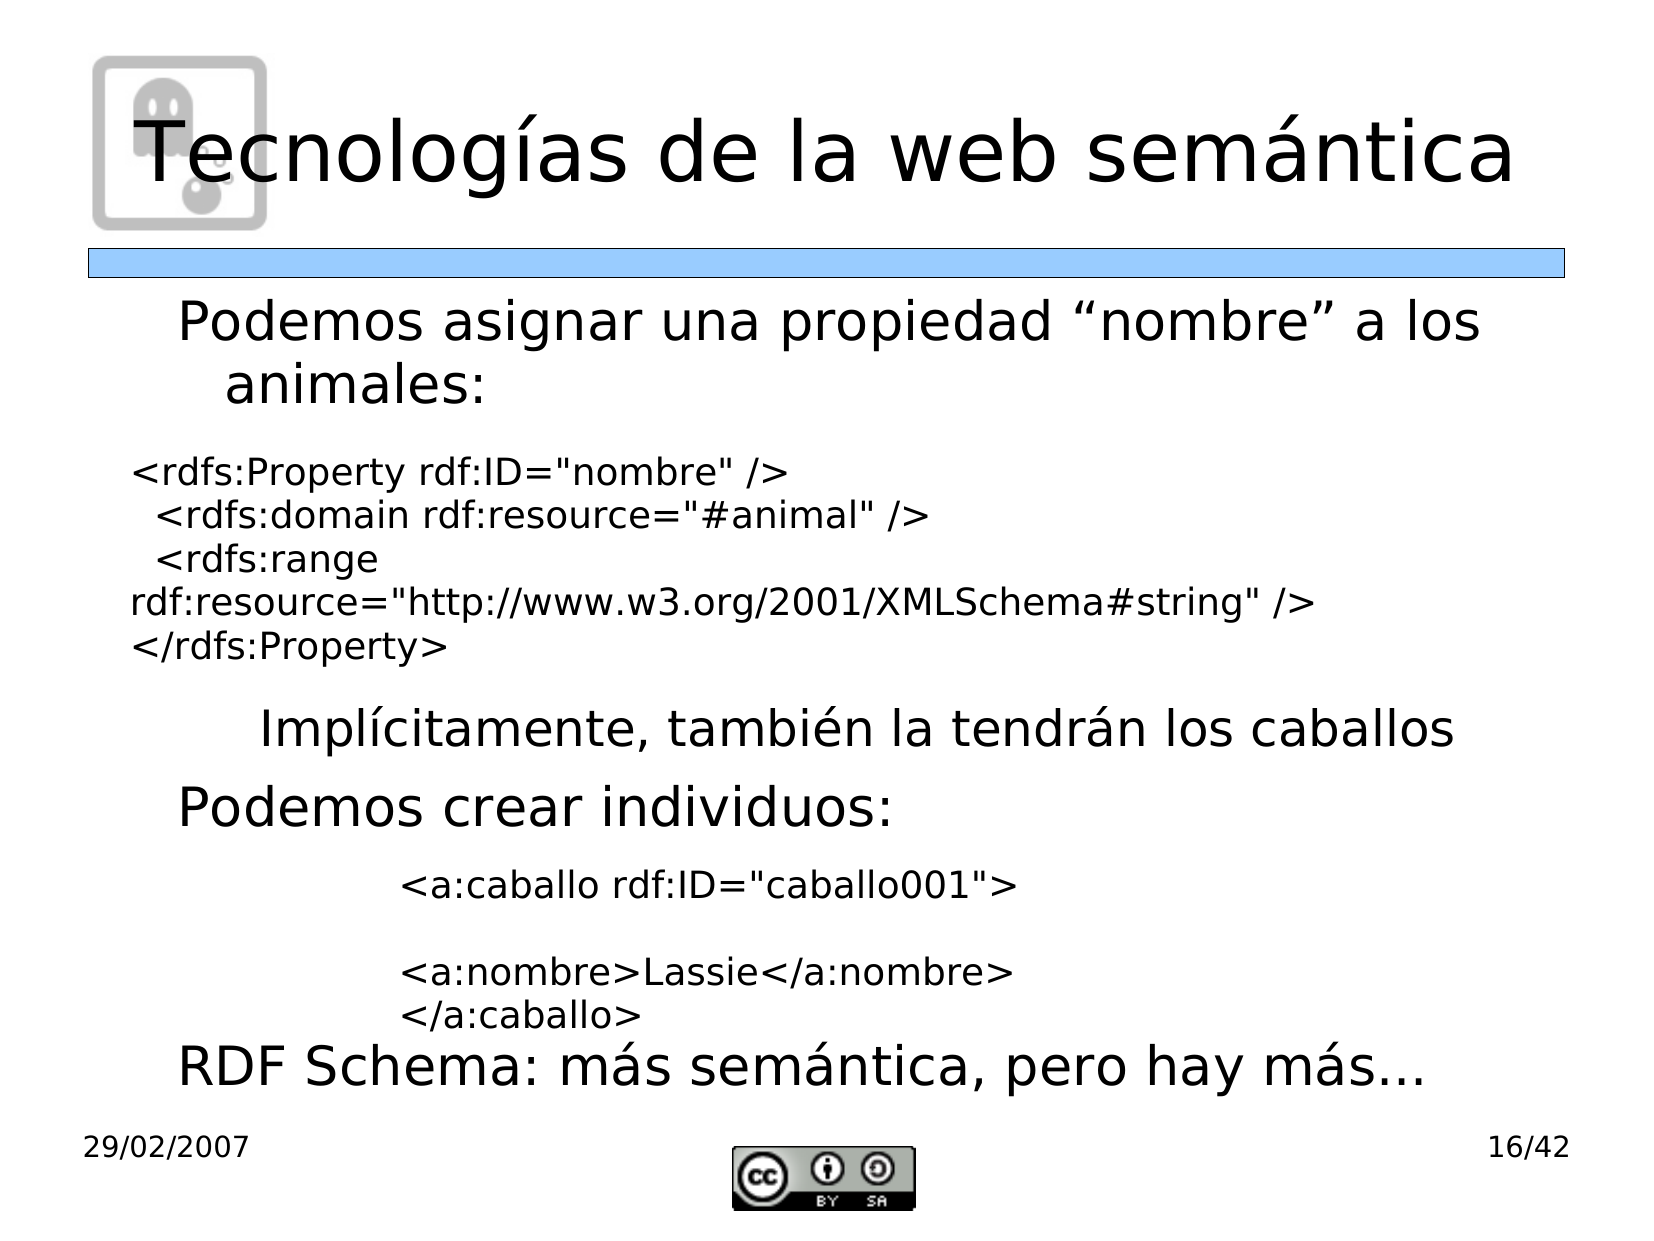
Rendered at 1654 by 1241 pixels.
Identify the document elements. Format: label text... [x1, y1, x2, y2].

title Tecnologías de la web semántica [82, 56, 1571, 250]
text_box <rdfs:Property rdf:ID="nombre" /> <rdfs:domain rdf:resource="#animal" /> <rdfs:range rdf:resource="http://www.w3.org/2001/XMLSchema#string" /> </rdfs:Property> [115, 442, 1565, 632]
text_box <a:caballo rdf:ID="caballo001"> <a:nombre>Lassie</a:nombre> </a:caballo> [383, 856, 1042, 1002]
list Podemos asignar una propiedad “nombre” a los animales: Implícitamente, también la tendrán los caballos Podemos crear individuos: RDF Schema: más semántica, pero hay más... [82, 290, 1571, 1099]
picture [732, 1146, 916, 1211]
